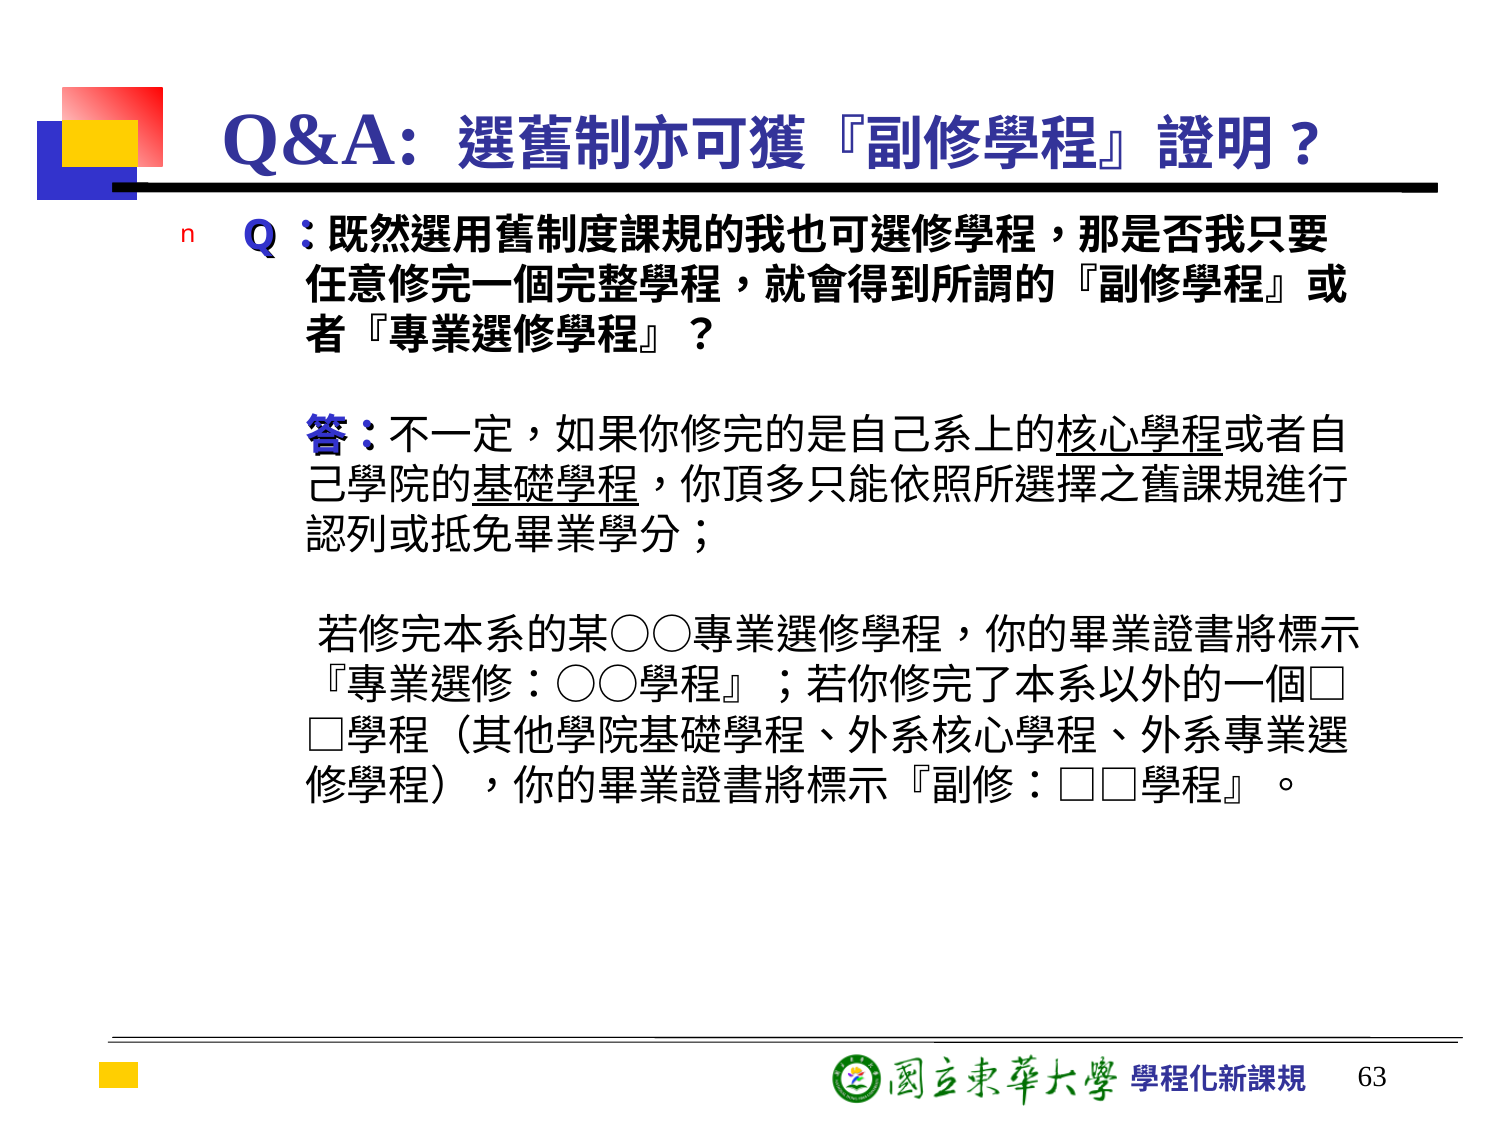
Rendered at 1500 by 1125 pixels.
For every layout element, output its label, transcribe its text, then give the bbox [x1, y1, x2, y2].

title Q&A: 選舊制亦可獲『副修學程』證明? [174, 75, 1369, 188]
text_box 63 [1342, 1050, 1468, 1101]
list Q：既然選用舊制度課規的我也可選修學程，那是否我只要任意修完一個完整學程，就會得到所謂的『副修學程』或者『專業選修學程』？ 答：不一定，如果你修完的是自己系上的核心學程或者自己學院的基礎學程，你頂多只能依照所選擇之舊課規進行認列或抵免畢業學分； 若修完本系的某○○專業選修學程，你的畢業證書將標示『專業選修：○○學程』；若你修完了本系以外的一個□□學程（其他學院基礎學程、外系核心學程、外系專業選修學程），你的畢業證書將標示『副修：□□學程』。 [165, 200, 1378, 1026]
